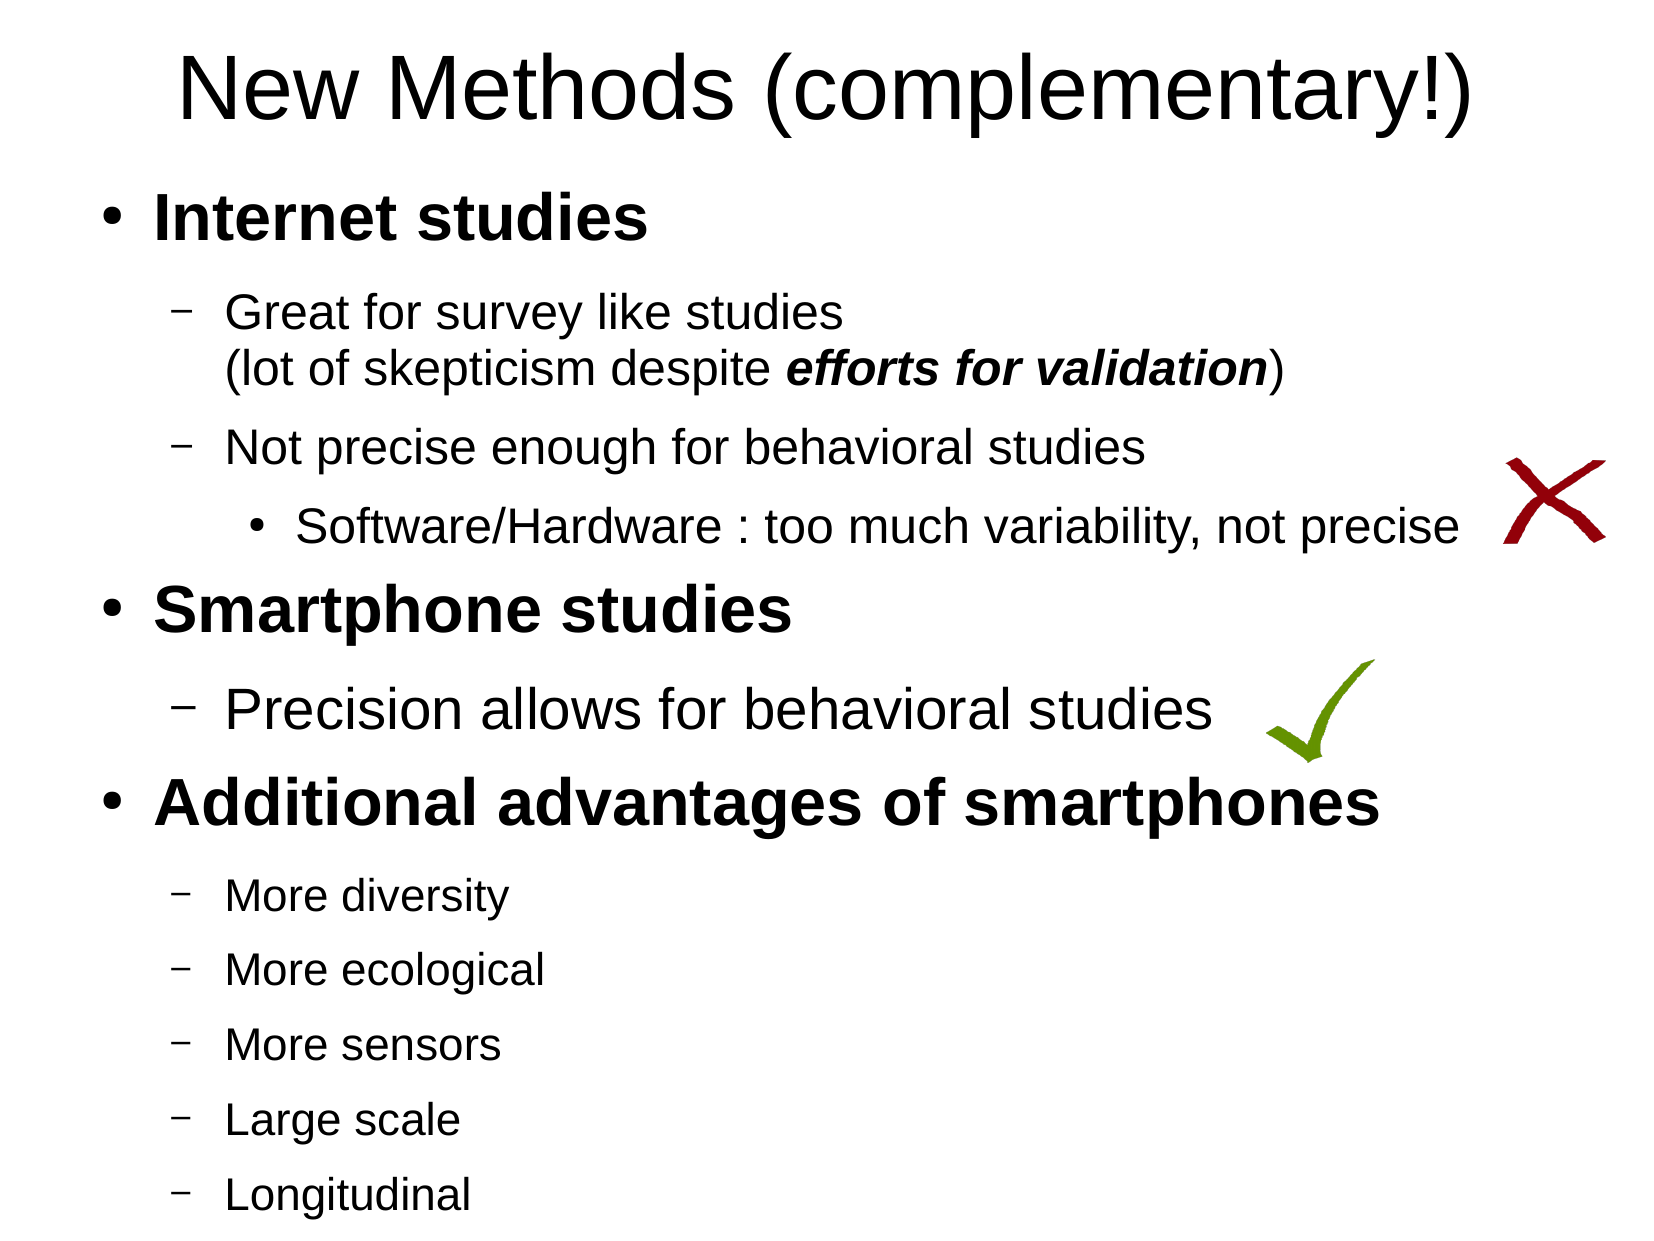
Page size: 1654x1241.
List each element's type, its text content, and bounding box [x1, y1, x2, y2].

picture [1501, 456, 1606, 544]
list Internet studies Great for survey like studies (lot of skepticism despite efforts for validation) Not precise enough for behavioral studies Software/Hardware : too much variability, not precise Smartphone studies Precision allows for behavioral studies Additional advantages of smartphones More diversity More ecological More sensors Large scale Longitudinal [82, 180, 1538, 1241]
title New Methods (complementary!) [82, 0, 1571, 192]
picture [1266, 659, 1381, 765]
